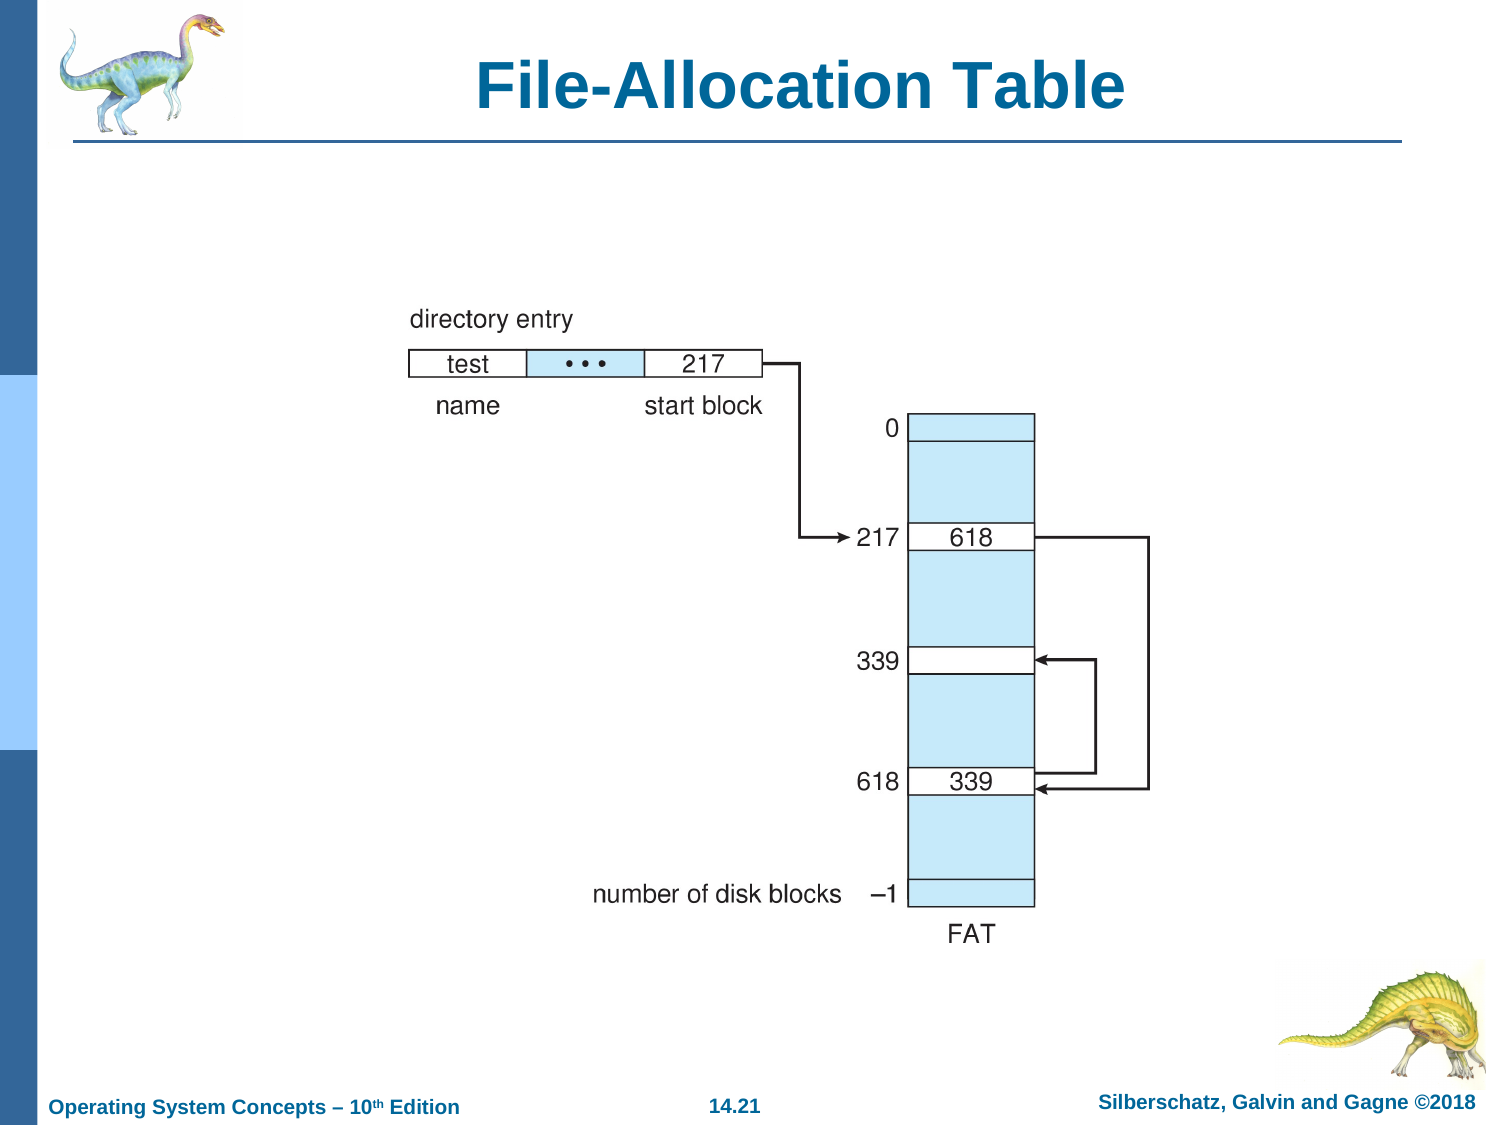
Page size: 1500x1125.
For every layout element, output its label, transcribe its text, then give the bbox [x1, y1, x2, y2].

picture [408, 305, 1150, 955]
title File-Allocation Table [178, 35, 1425, 130]
picture [1275, 959, 1486, 1090]
picture [46, 0, 243, 149]
picture [1415, 1094, 1423, 1099]
